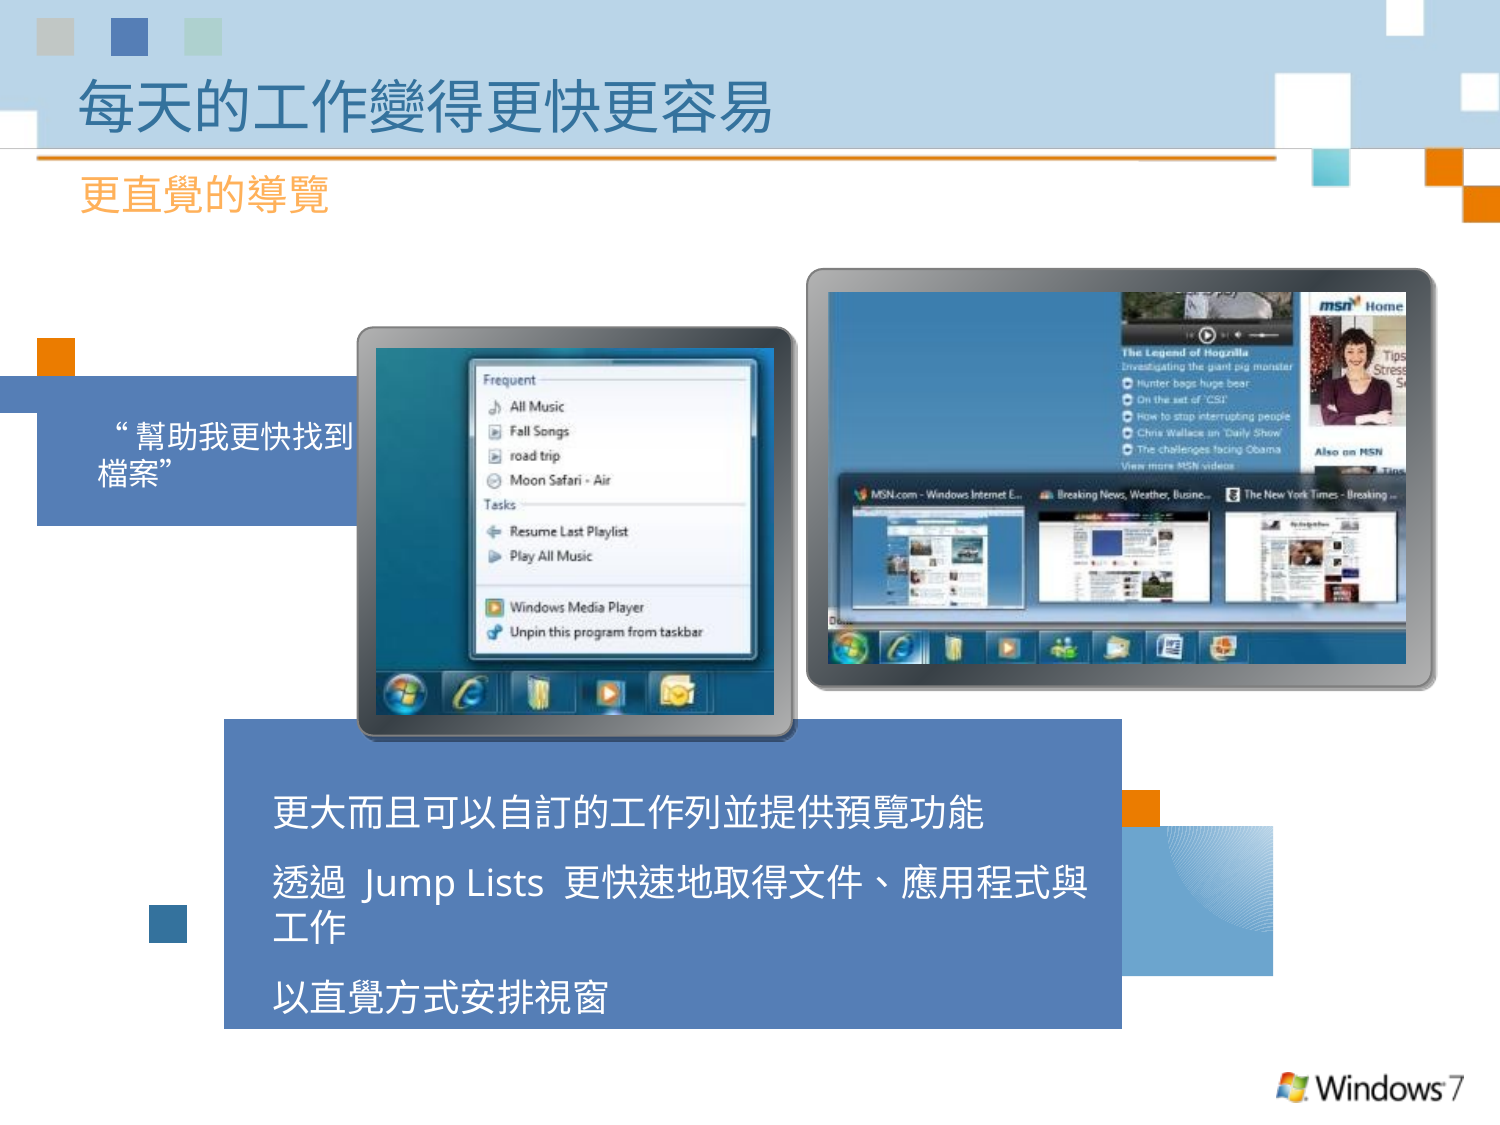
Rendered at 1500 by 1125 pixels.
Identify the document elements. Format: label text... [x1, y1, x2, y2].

text_box [1122, 790, 1273, 976]
text_box [357, 327, 792, 736]
text_box 更直覺的導覽 [64, 160, 1479, 227]
picture [376, 348, 774, 715]
text_box [37, 18, 74, 56]
text_box [807, 268, 1432, 687]
text_box [0, 338, 75, 413]
text_box “幫助我更快找到 檔案” [37, 376, 357, 526]
title 每天的工作變得更快更容易 [62, 62, 1413, 150]
text_box [111, 18, 148, 56]
text_box [149, 905, 187, 943]
text_box [184, 18, 222, 56]
picture [828, 292, 1406, 664]
picture [454, 653, 463, 659]
text_box 更大而且可以自訂的工作列並提供預覽功能 透過 Jump Lists 更快速地取得文件、應用程式與工作 以直覺方式安排視窗 [224, 719, 1122, 1029]
